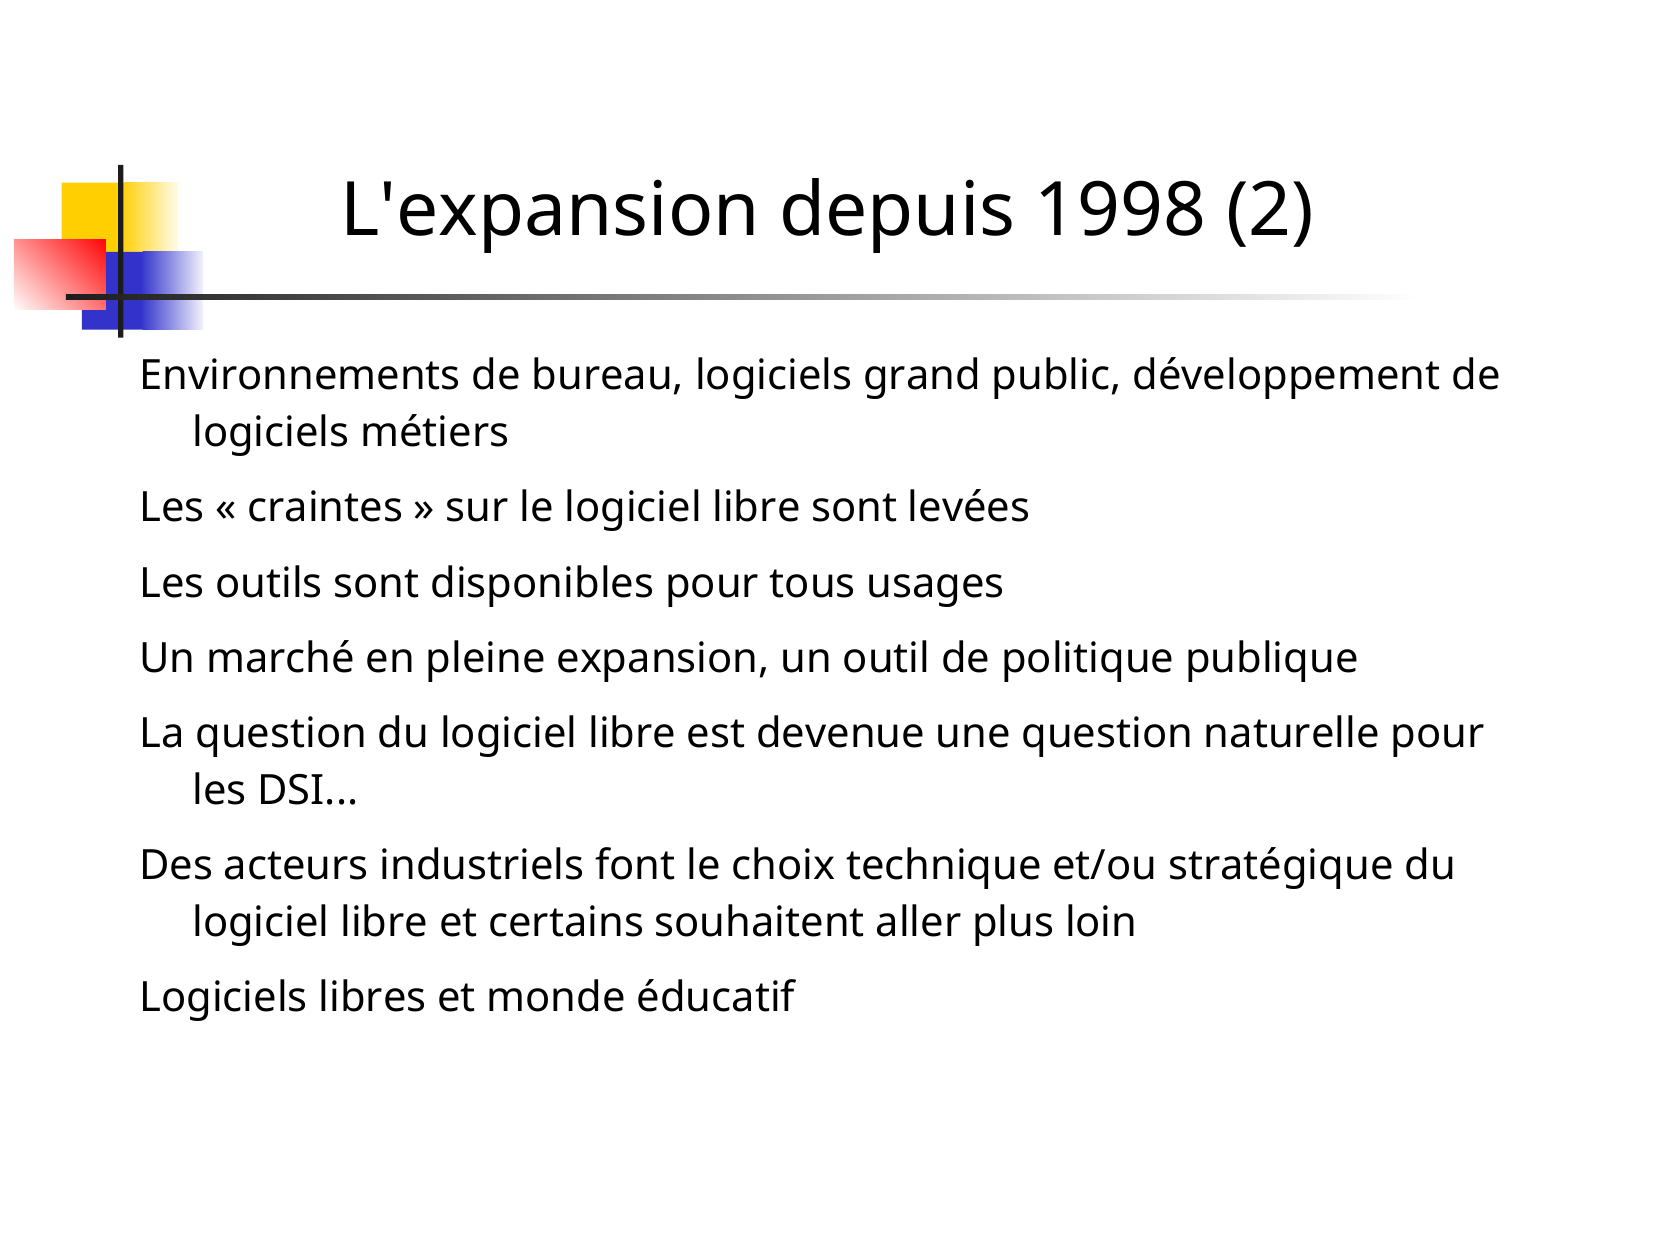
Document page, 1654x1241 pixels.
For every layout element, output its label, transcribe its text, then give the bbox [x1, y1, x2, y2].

list Environnements de bureau, logiciels grand public, développement de logiciels métiers Les « craintes » sur le logiciel libre sont levées Les outils sont disponibles pour tous usages Un marché en pleine expansion, un outil de politique publique La question du logiciel libre est devenue une question naturelle pour les DSI... Des acteurs industriels font le choix technique et/ou stratégique du logiciel libre et certains souhaitent aller plus loin Logiciels libres et monde éducatif [121, 344, 1534, 1112]
title L'expansion depuis 1998 (2) [121, 102, 1534, 311]
